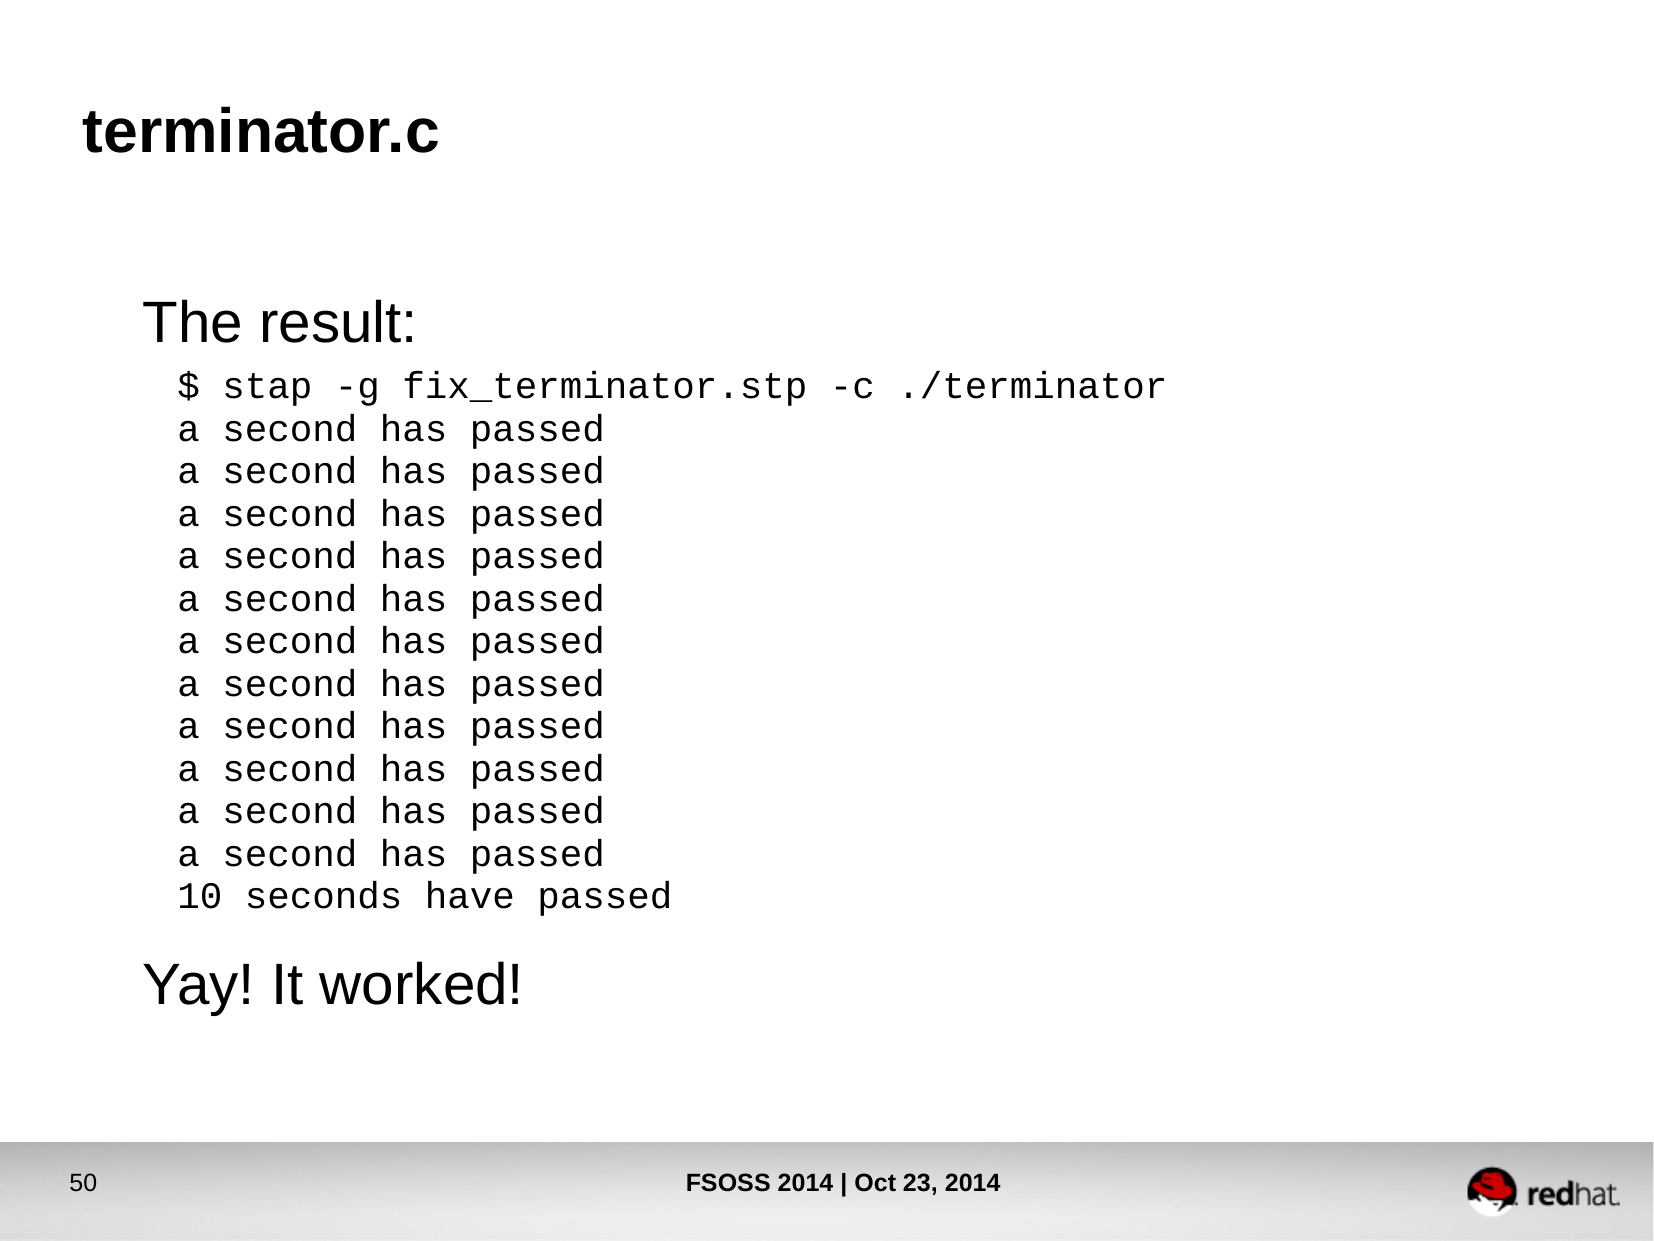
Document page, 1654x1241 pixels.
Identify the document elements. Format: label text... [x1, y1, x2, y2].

picture [0, 1142, 1654, 1241]
title terminator.c [82, 49, 1571, 257]
text_box $ stap -g fix_terminator.stp -c ./terminator a second has passed a second has passed a second has passed a second has passed a second has passed a second has passed a second has passed a second has passed a second has passed a second has passed a second has passed 10 seconds have passed [162, 360, 1531, 1013]
list The result: Yay! It worked! [82, 290, 1571, 1018]
